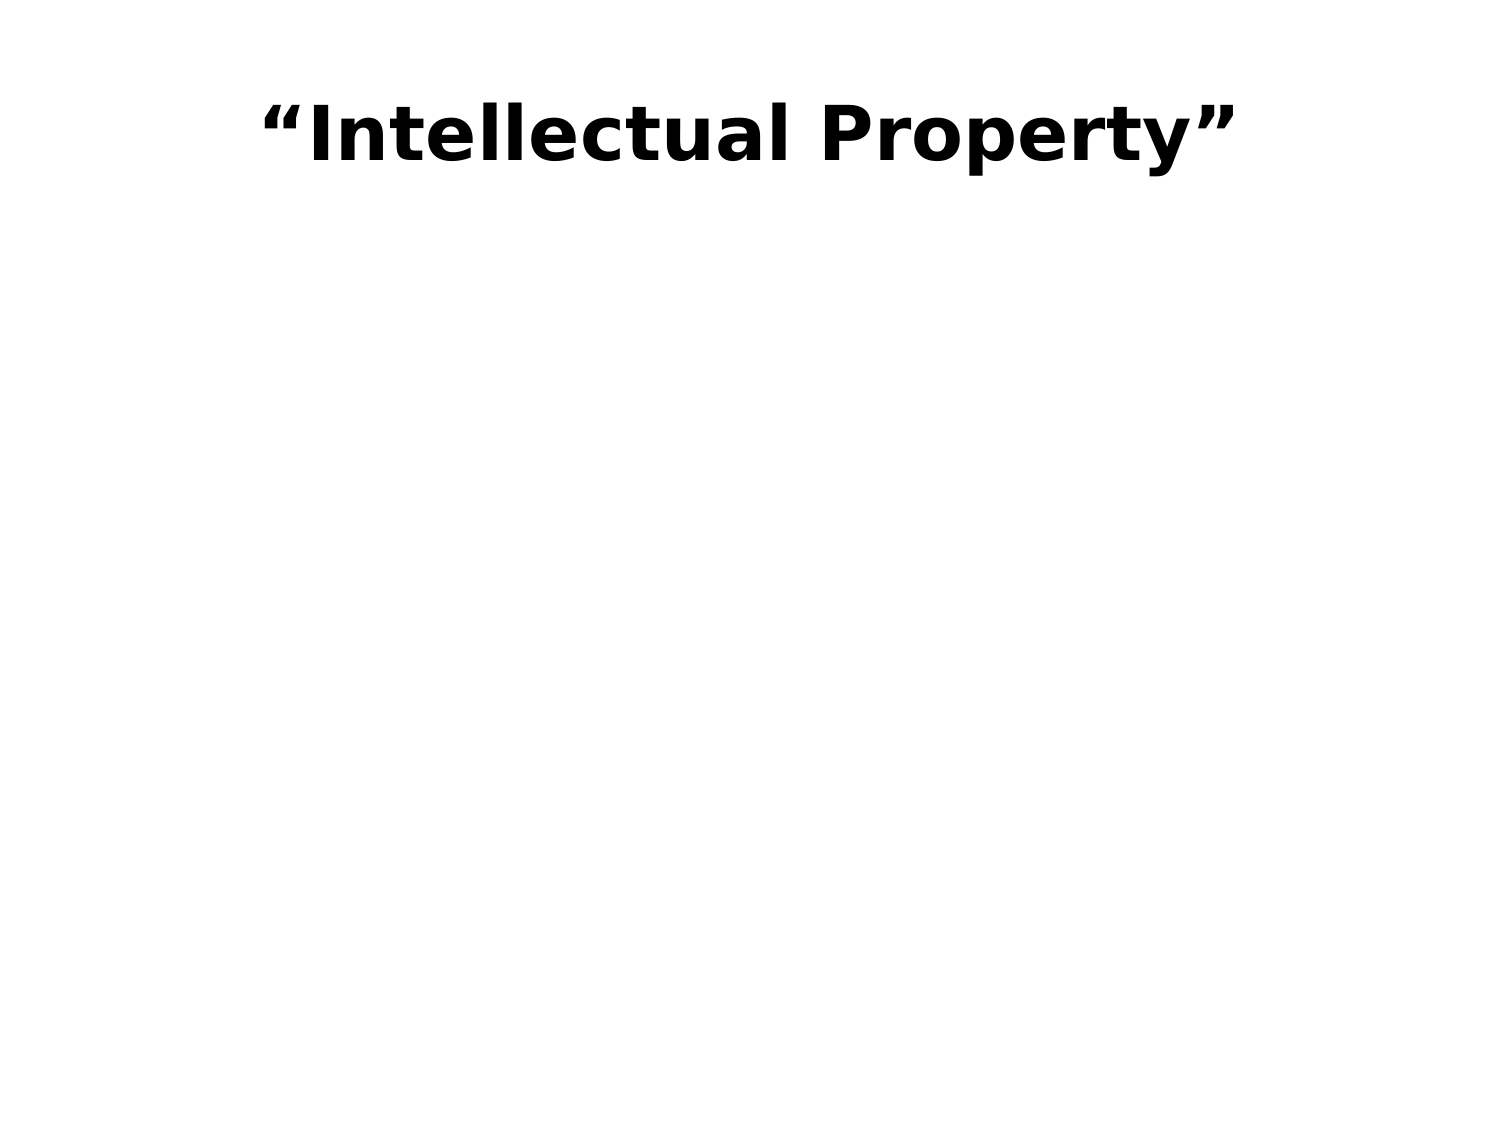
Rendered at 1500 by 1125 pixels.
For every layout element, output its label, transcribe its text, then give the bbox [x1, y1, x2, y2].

title “Intellectual Property” [75, 68, 1425, 201]
